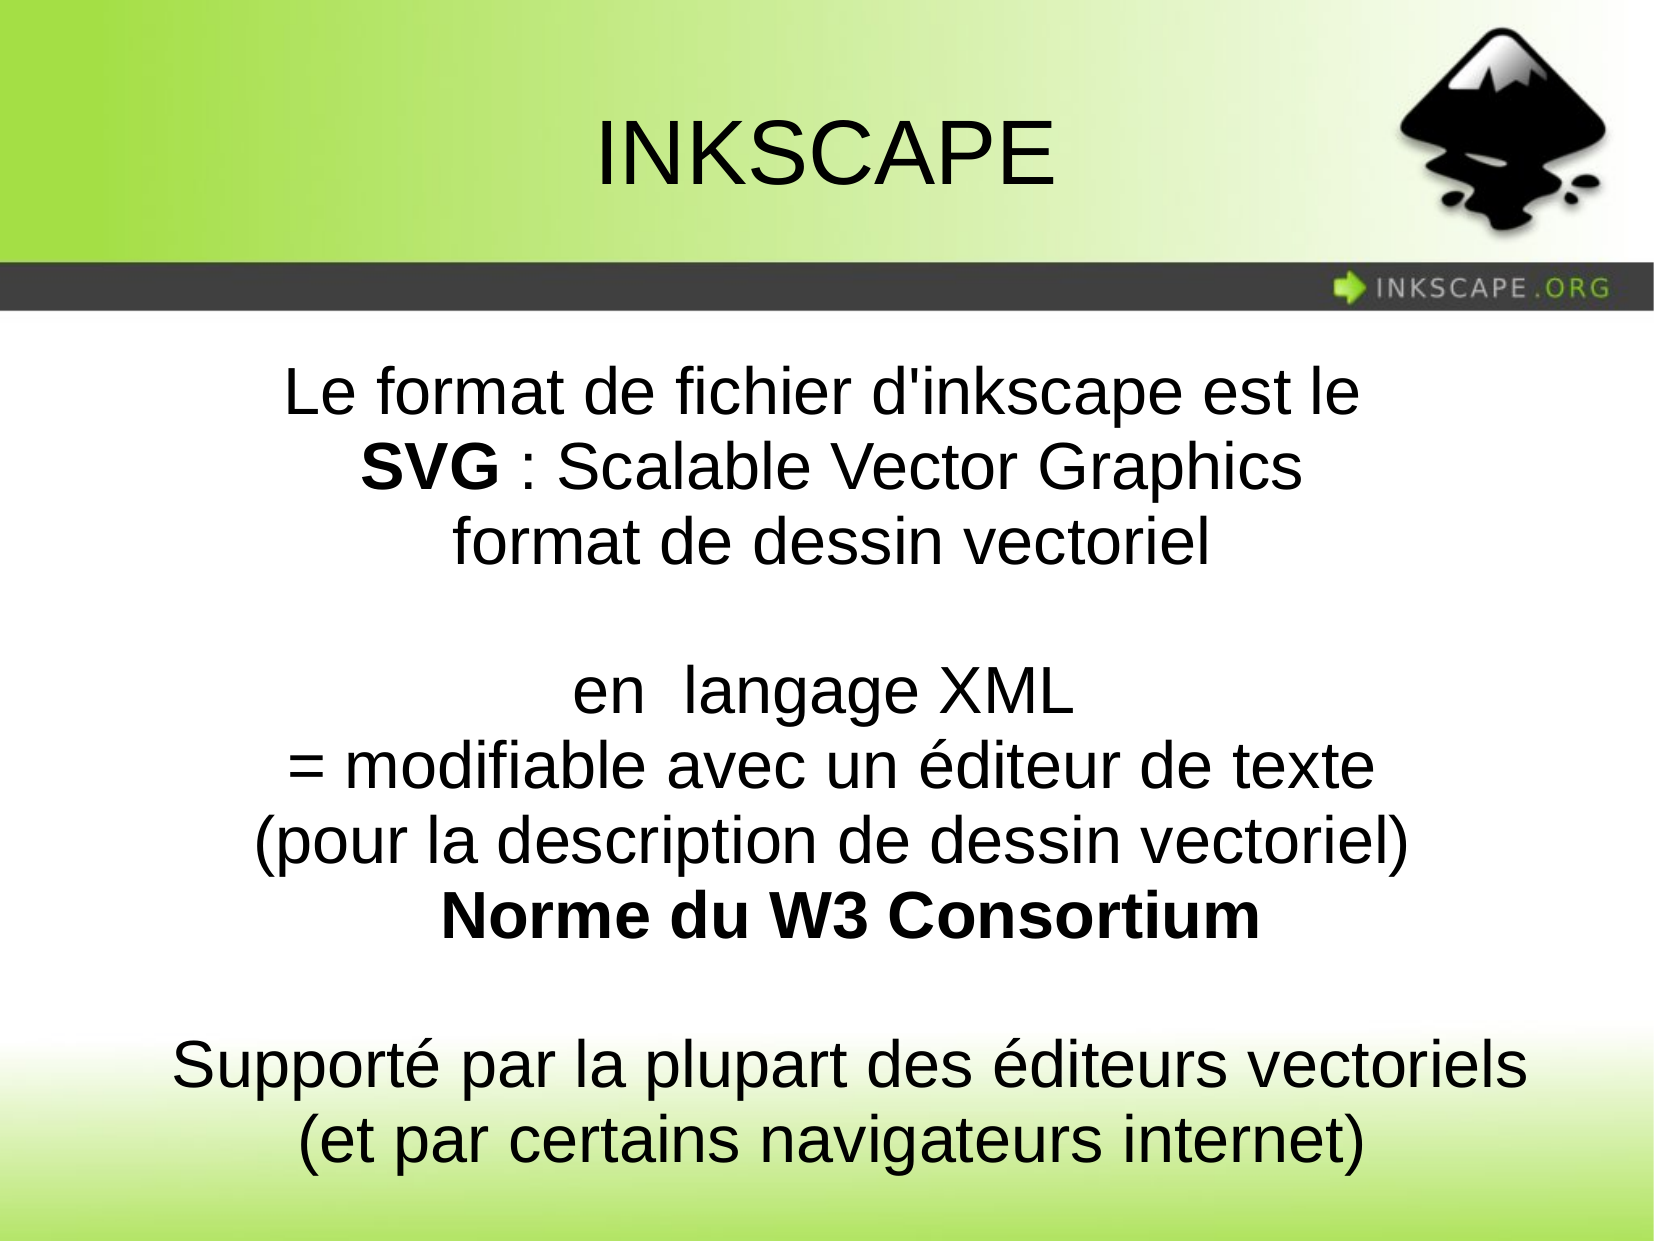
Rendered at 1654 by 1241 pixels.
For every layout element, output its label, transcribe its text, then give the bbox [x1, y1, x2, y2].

title INKSCAPE [82, 56, 1571, 250]
picture [0, 0, 1654, 1241]
subtitle Le format de fichier d'inkscape est le SVG : Scalable Vector Graphics format de dessin vectoriel en langage XML = modifiable avec un éditeur de texte (pour la description de dessin vectoriel) Norme du W3 Consortium Supporté par la plupart des éditeurs vectoriels (et par certains navigateurs internet) [88, 354, 1577, 1177]
